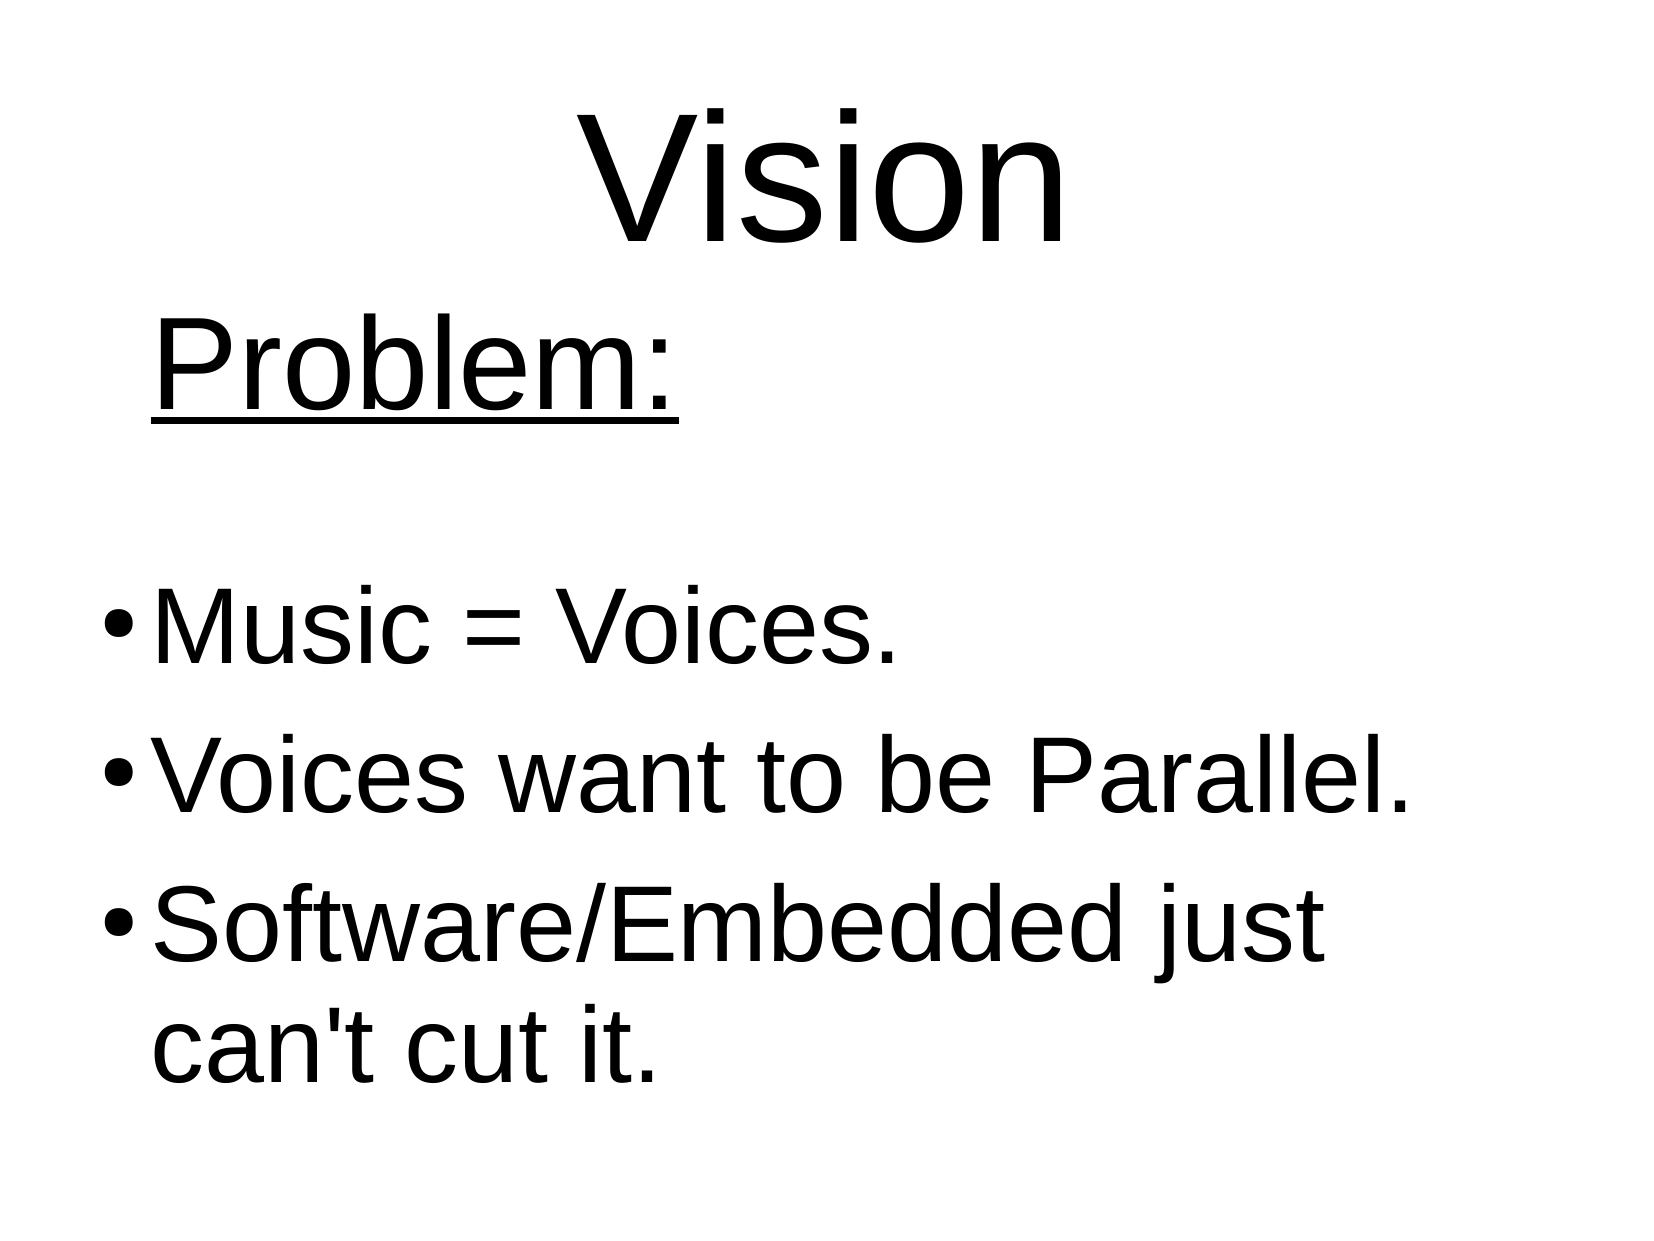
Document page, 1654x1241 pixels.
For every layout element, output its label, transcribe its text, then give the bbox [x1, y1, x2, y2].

list Problem: Music = Voices. Voices want to be Parallel. Software/Embedded just can't cut it. [82, 290, 1571, 1109]
title Vision [225, 0, 1426, 290]
